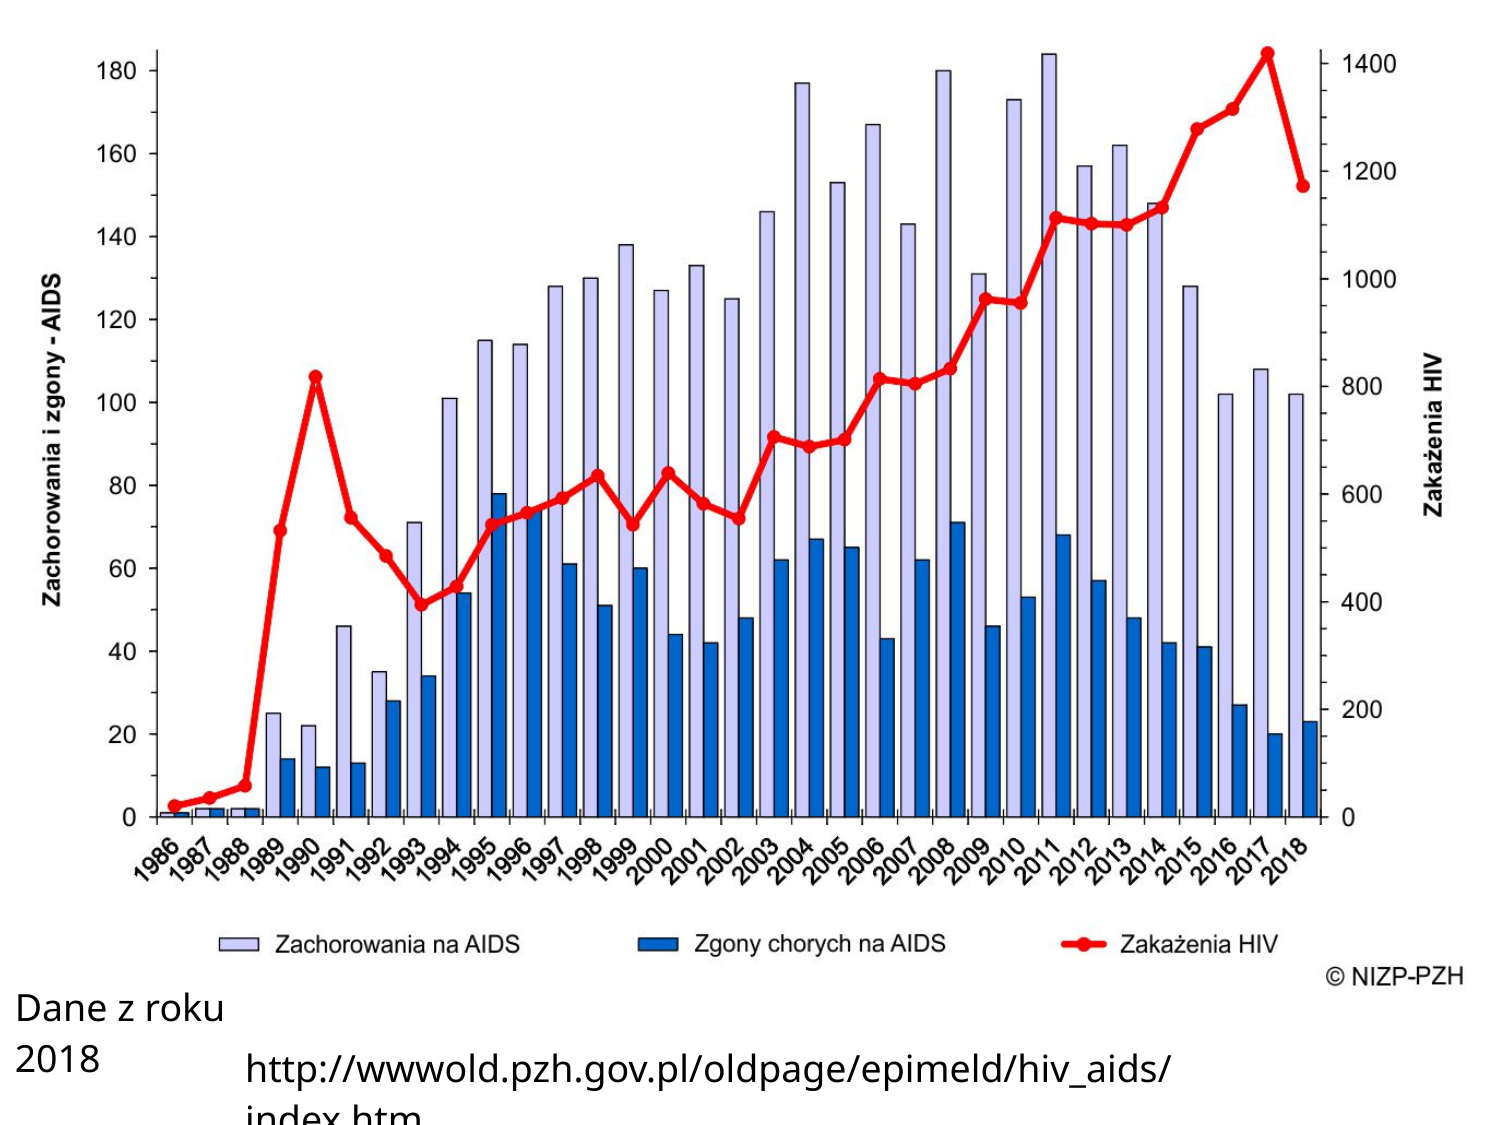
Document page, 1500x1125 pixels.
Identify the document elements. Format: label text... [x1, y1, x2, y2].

picture [17, 30, 1478, 991]
text_box http://wwwold.pzh.gov.pl/oldpage/epimeld/hiv_aids/index.htm [230, 1034, 1255, 1125]
text_box Dane z roku 2018 [0, 974, 308, 1092]
